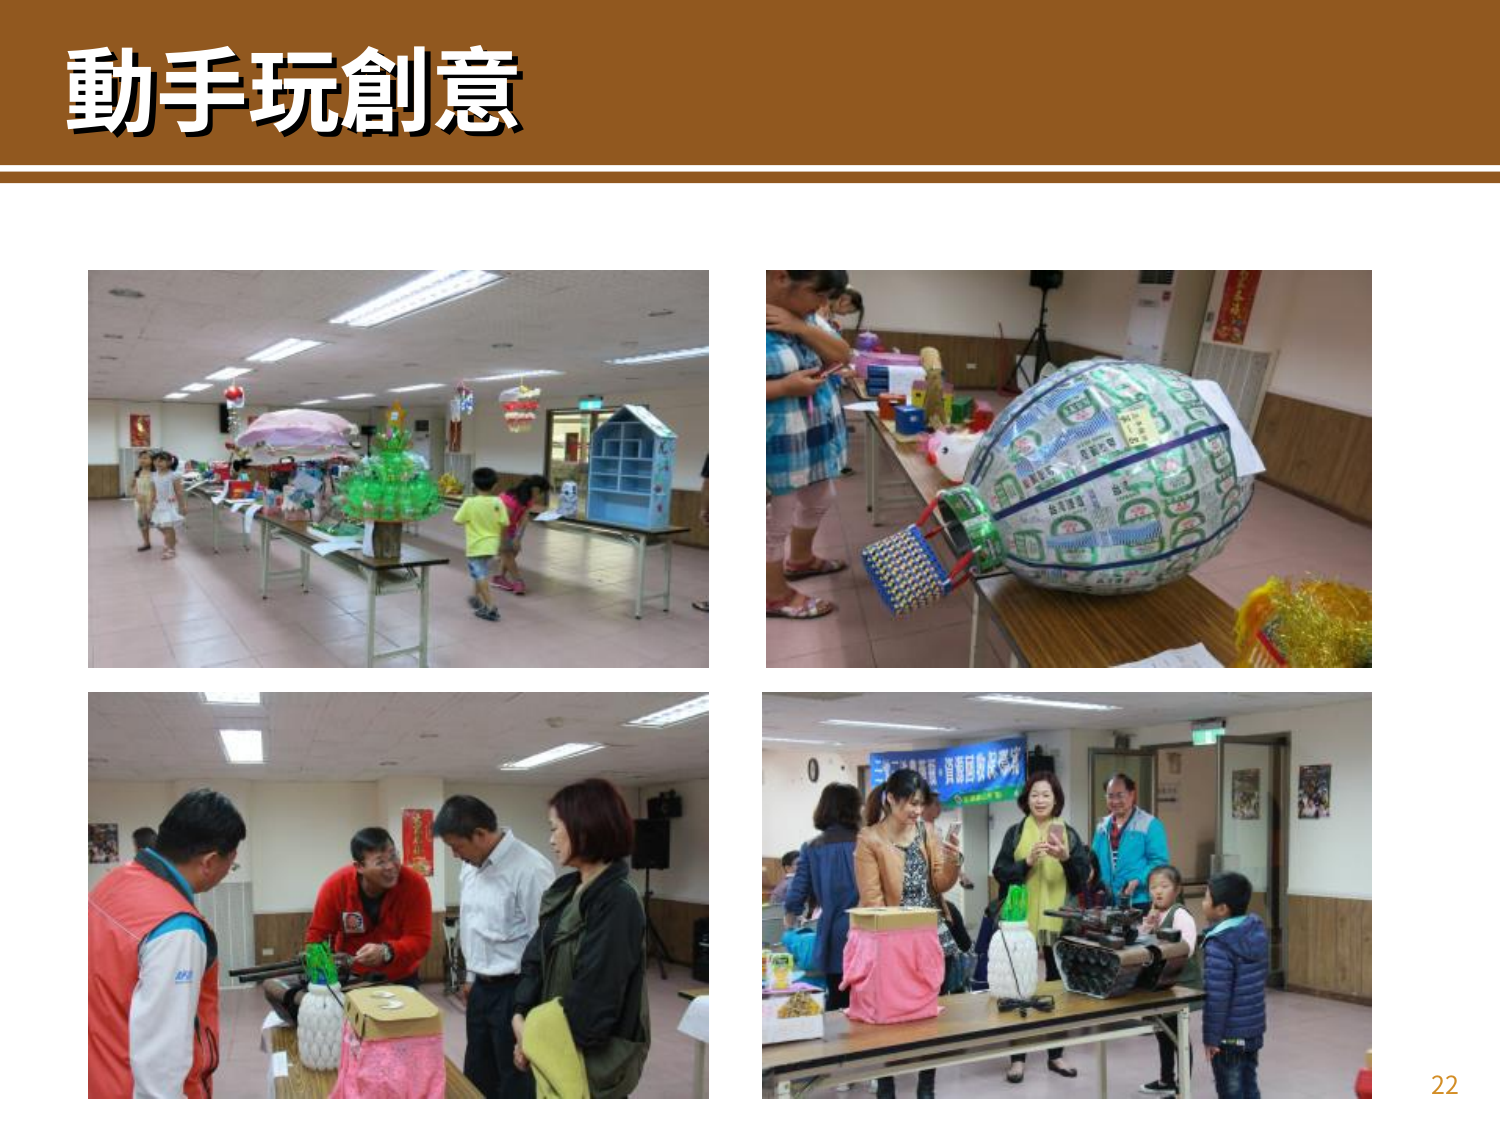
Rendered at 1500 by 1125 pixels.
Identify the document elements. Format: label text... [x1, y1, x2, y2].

picture [766, 270, 1372, 668]
text_box <編號> [1350, 1061, 1475, 1103]
picture [762, 692, 1372, 1099]
picture [88, 270, 709, 668]
picture [88, 692, 709, 1099]
title 動手玩創意 [50, 19, 1476, 157]
